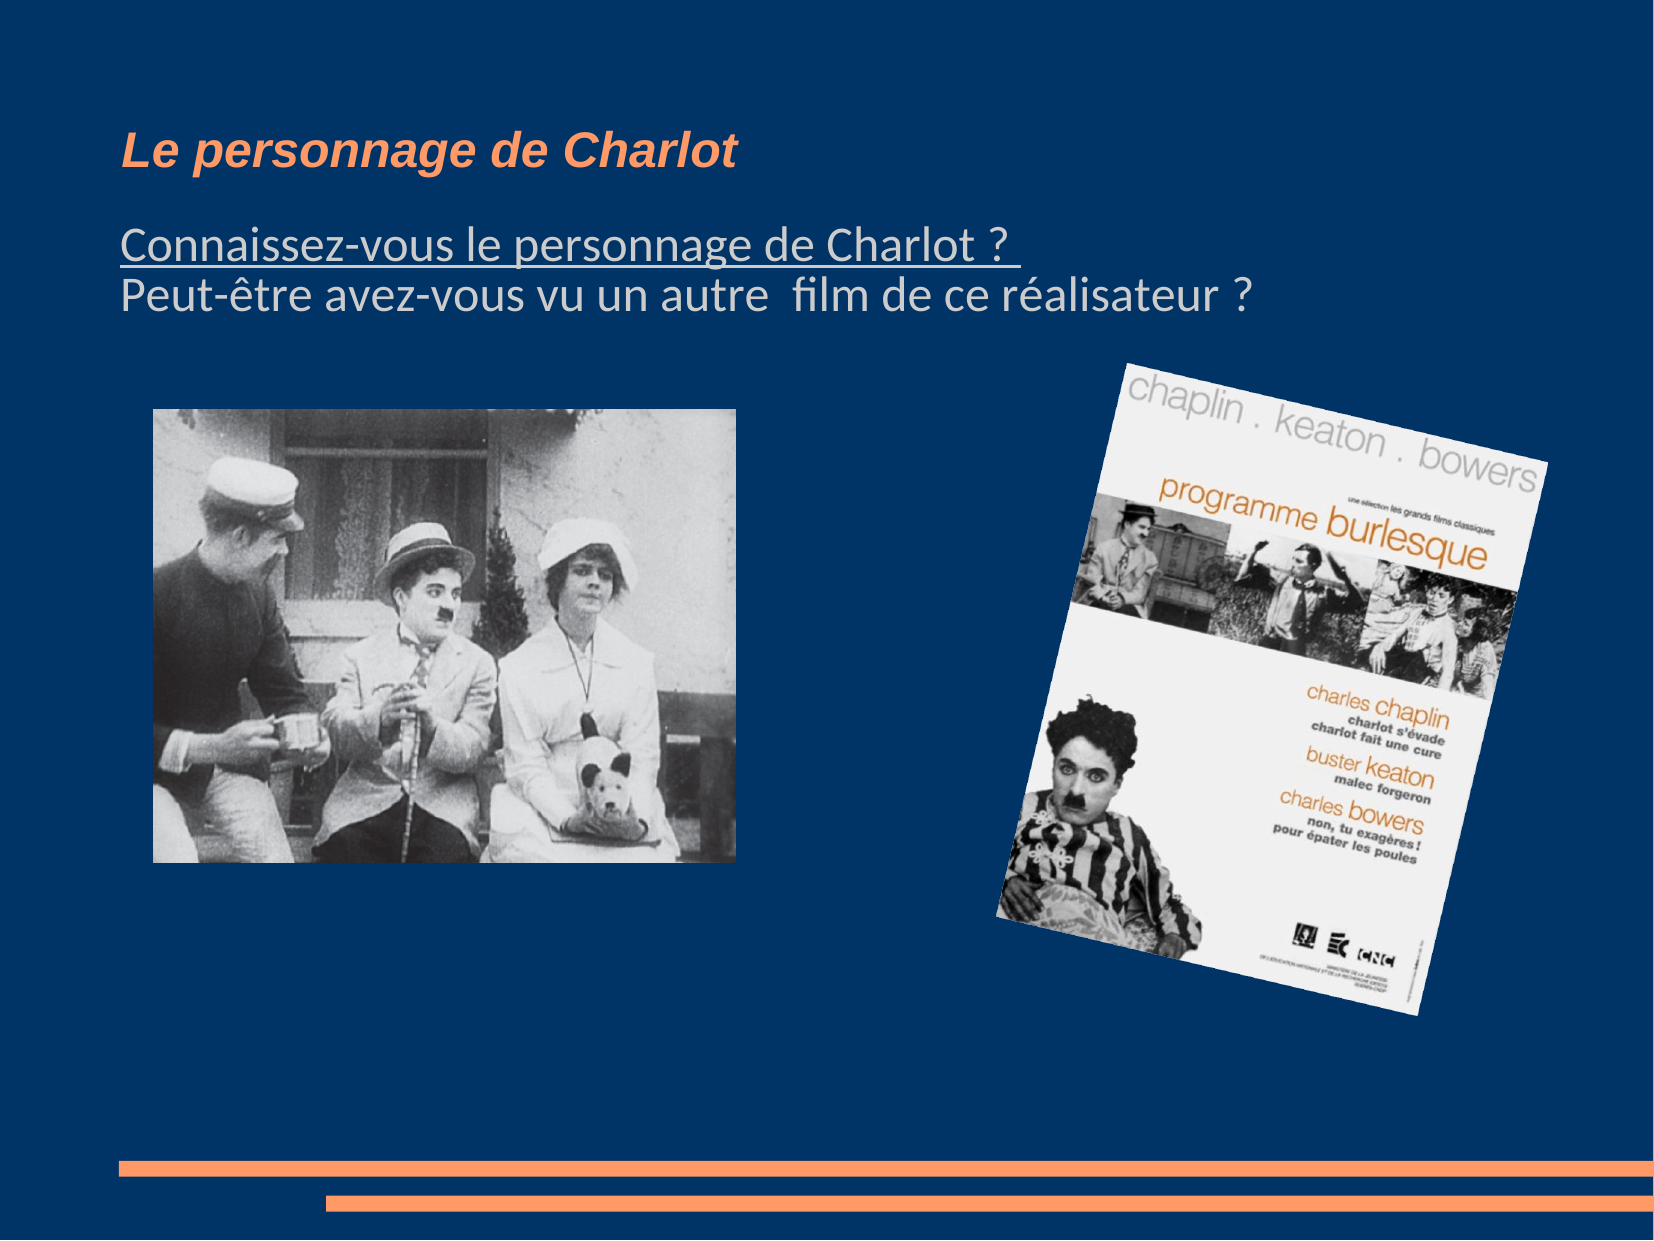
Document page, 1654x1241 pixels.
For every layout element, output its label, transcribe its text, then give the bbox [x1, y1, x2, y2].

picture [995, 363, 1548, 1016]
subtitle Connaissez-vous le personnage de Charlot ? Peut-être avez-vous vu un autre film de ce réalisateur ? [120, 224, 1560, 375]
picture [153, 409, 736, 863]
title Le personnage de Charlot [121, 46, 1534, 224]
